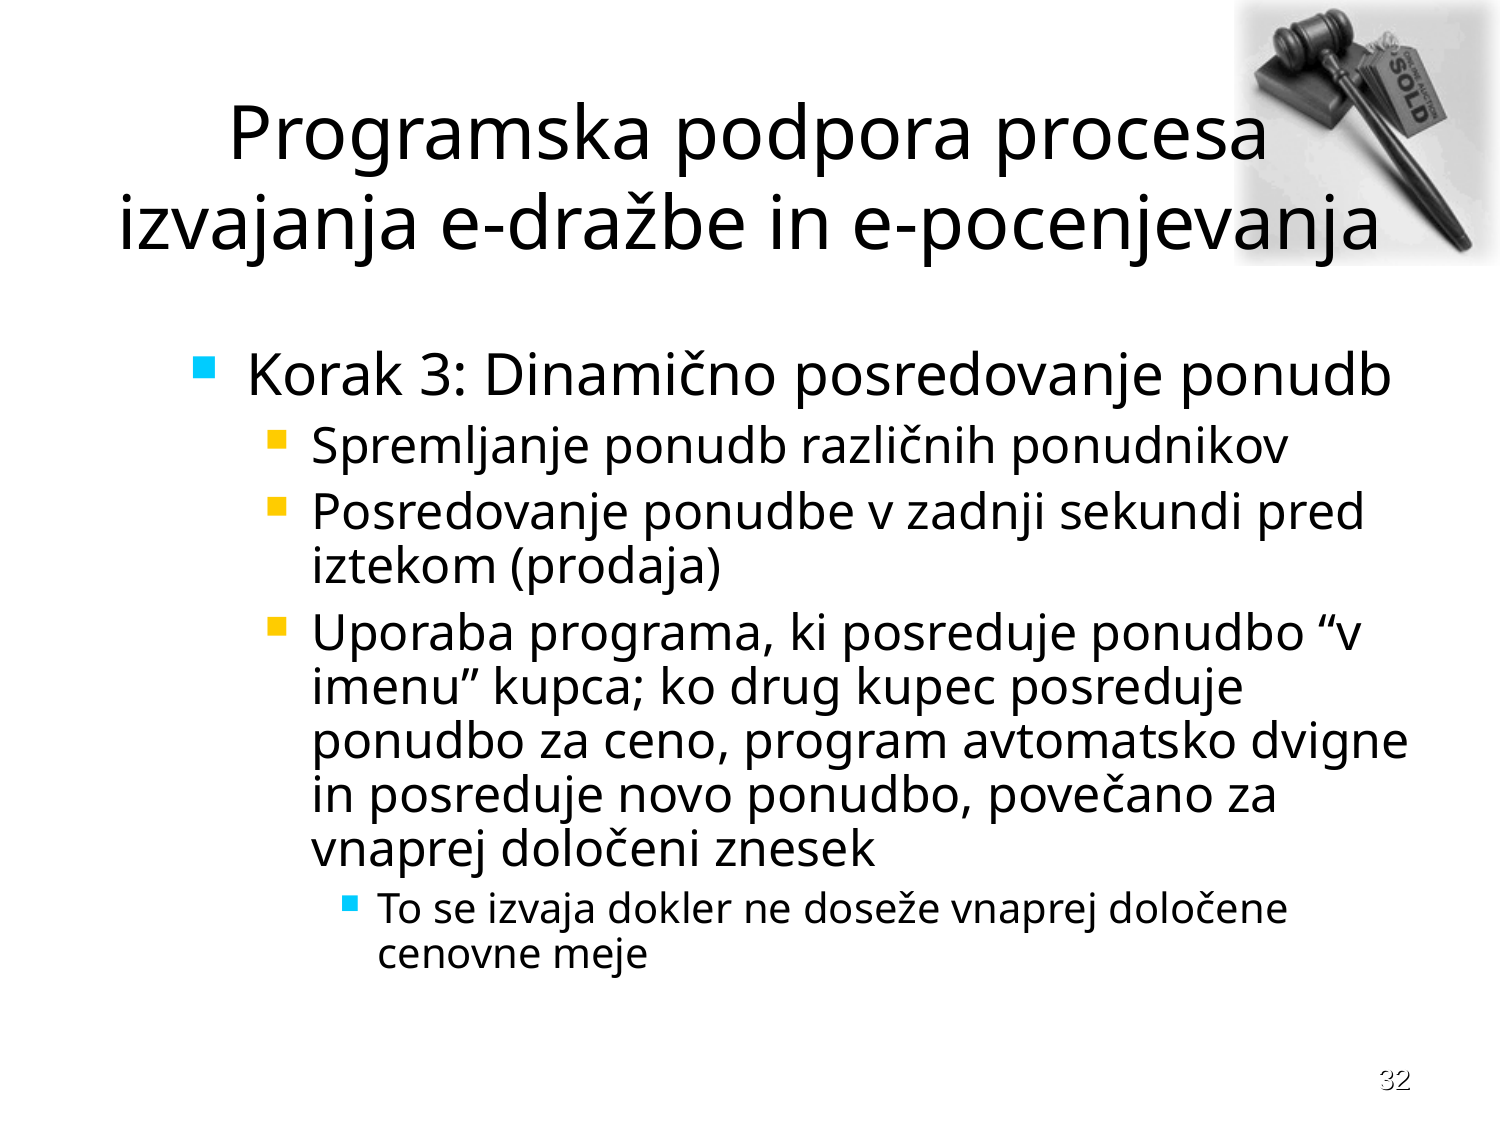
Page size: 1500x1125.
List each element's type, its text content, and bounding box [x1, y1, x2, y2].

title Programska podpora procesa izvajanja e-dražbe in e-pocenjevanja [75, 62, 1426, 288]
text_box <number> [1074, 1038, 1426, 1103]
picture [1234, 0, 1500, 266]
list Korak 3: Dinamično posredovanje ponudb Spremljanje ponudb različnih ponudnikov Posredovanje ponudbe v zadnji sekundi pred iztekom (prodaja) Uporaba programa, ki posreduje ponudbo “v imenu” kupca; ko drug kupec posreduje ponudbo za ceno, program avtomatsko dvigne in posreduje novo ponudbo, povečano za vnaprej določeni znesek To se izvaja dokler ne doseže vnaprej določene cenovne meje [174, 337, 1438, 1038]
